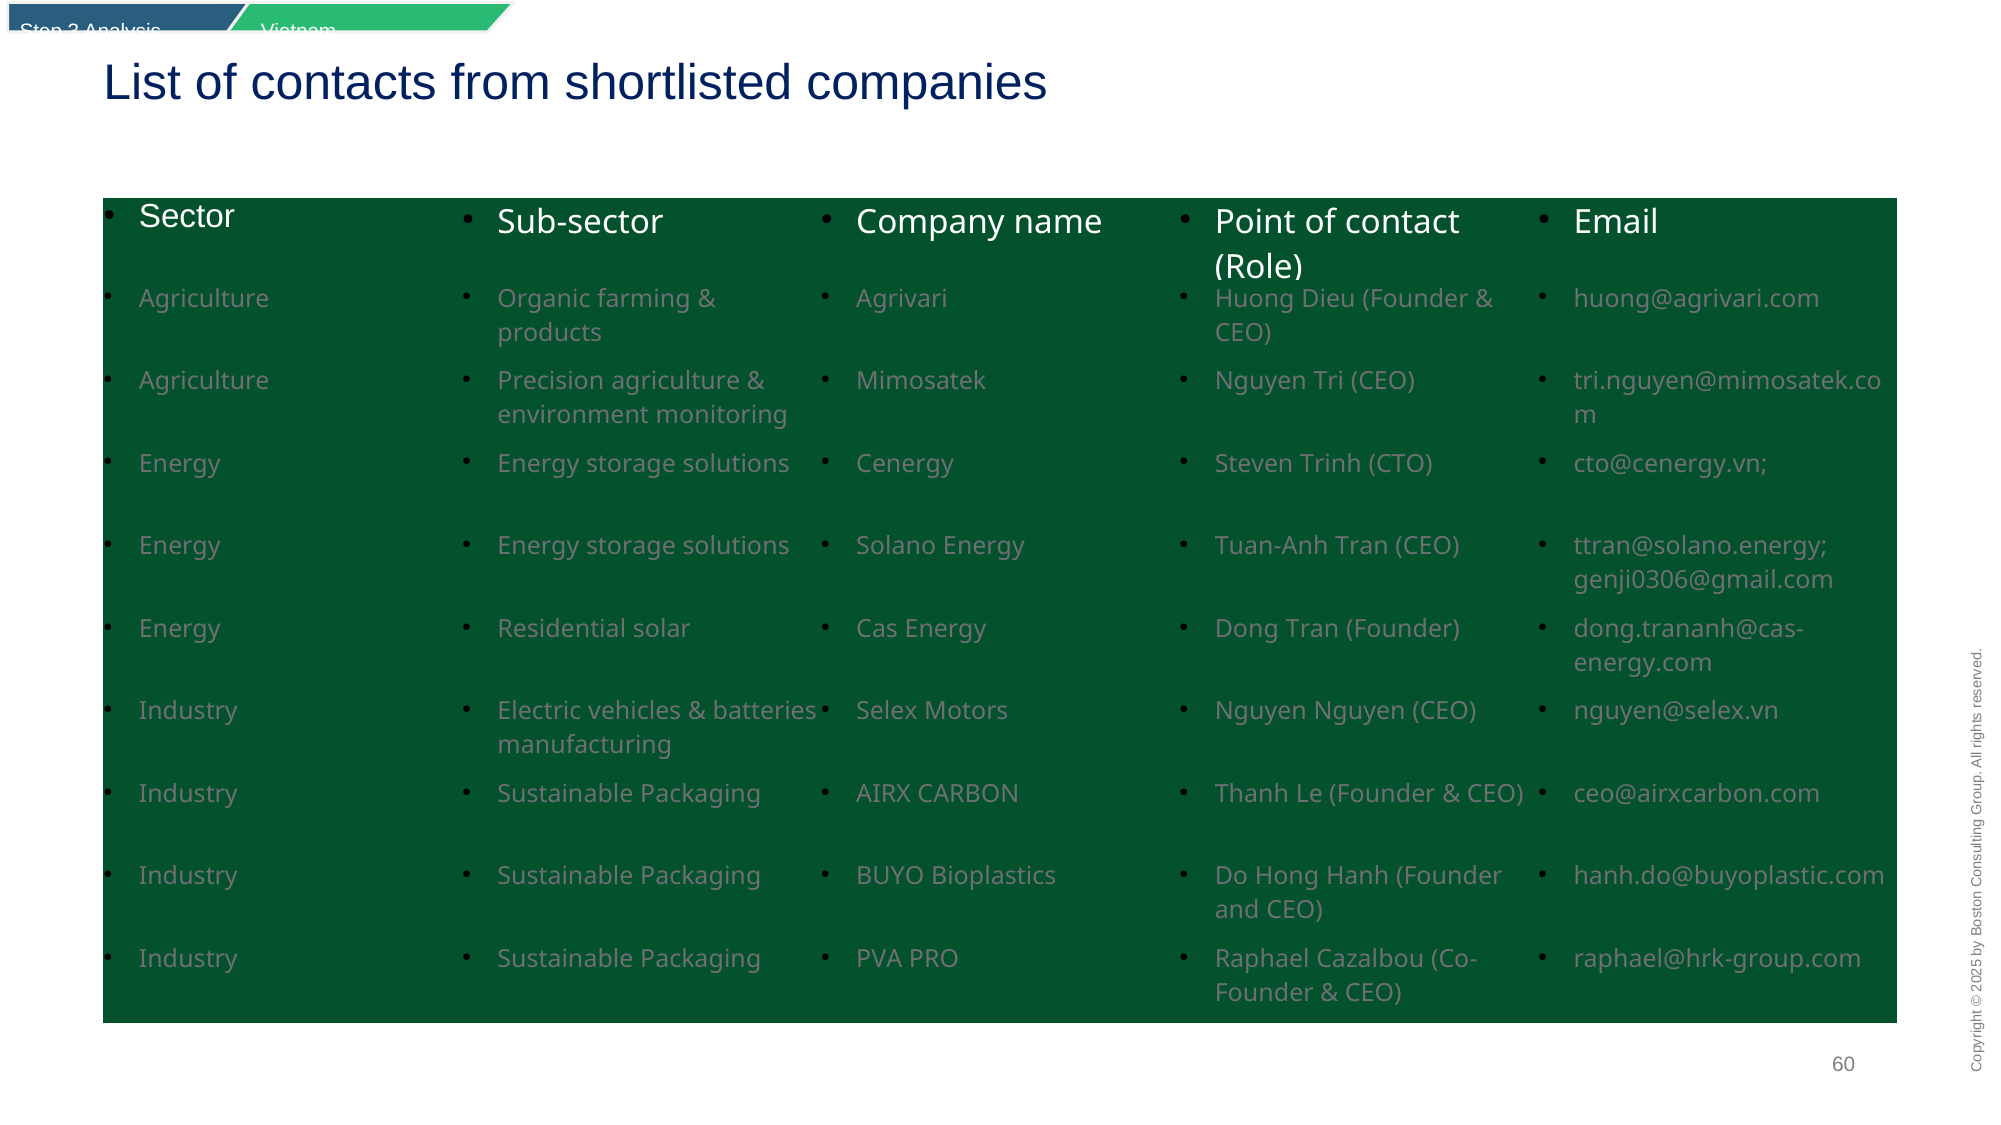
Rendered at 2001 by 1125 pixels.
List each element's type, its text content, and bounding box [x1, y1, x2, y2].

table_cell Industry [103, 693, 462, 775]
table_cell Industry [103, 858, 462, 940]
table_cell Sustainable Packaging [462, 858, 821, 940]
table_cell Energy storage solutions [462, 445, 821, 528]
table_cell Sustainable Packaging [462, 940, 821, 1023]
table_cell tri.nguyen@mimosatek.com [1538, 363, 1897, 445]
table_cell Nguyen Nguyen (CEO) [1179, 693, 1538, 775]
table_cell Huong Dieu (Founder & CEO) [1179, 280, 1538, 363]
table_cell Sustainable Packaging [462, 775, 821, 858]
table_cell Cenergy [821, 445, 1179, 528]
table_cell Dong Tran (Founder) [1179, 610, 1538, 693]
table_cell Steven Trinh (CTO) [1179, 445, 1538, 528]
table_cell Cas Energy [821, 610, 1179, 693]
table_cell dong.trananh@cas-energy.com [1538, 610, 1897, 693]
table_cell Precision agriculture & environment monitoring [462, 363, 821, 445]
table_cell cto@cenergy.vn; [1538, 445, 1897, 528]
table_cell Electric vehicles & batteries manufacturing [462, 693, 821, 775]
table_cell Mimosatek [821, 363, 1179, 445]
table_cell huong@agrivari.com [1538, 280, 1897, 363]
table_cell Energy [103, 528, 462, 610]
table_cell Raphael Cazalbou (Co-Founder & CEO) [1179, 940, 1538, 1023]
table_cell Energy [103, 445, 462, 528]
title List of contacts from shortlisted companies [103, 55, 1897, 111]
table_cell ttran@solano.energy; genji0306@gmail.com [1538, 528, 1897, 610]
table_header Sub-sector [462, 198, 821, 280]
table_cell Nguyen Tri (CEO) [1179, 363, 1538, 445]
table_cell PVA PRO [821, 940, 1179, 1023]
table_cell Tuan-Anh Tran (CEO) [1179, 528, 1538, 610]
table_cell raphael@hrk-group.com [1538, 940, 1897, 1023]
table_header Email [1538, 198, 1897, 280]
table_cell Selex Motors [821, 693, 1179, 775]
table_cell AIRX CARBON [821, 775, 1179, 858]
table_cell Residential solar [462, 610, 821, 693]
table_cell Agriculture [103, 363, 462, 445]
table_cell ceo@airxcarbon.com [1538, 775, 1897, 858]
table_header Sector [103, 198, 462, 280]
table_cell Thanh Le (Founder & CEO) [1179, 775, 1538, 858]
table_cell Solano Energy [821, 528, 1179, 610]
text_box Vietnam [228, 2, 515, 33]
table_header Point of contact (Role) [1179, 198, 1538, 280]
table_cell Energy storage solutions [462, 528, 821, 610]
table_cell nguyen@selex.vn [1538, 693, 1897, 775]
table_cell Agrivari [821, 280, 1179, 363]
table_header Company name [821, 198, 1179, 280]
text_box Step 3 Analysis [7, 2, 249, 33]
table_cell Energy [103, 610, 462, 693]
table_cell Do Hong Hanh (Founder and CEO) [1179, 858, 1538, 940]
table_cell BUYO Bioplastics [821, 858, 1179, 940]
table_cell Industry [103, 775, 462, 858]
table_cell hanh.do@buyoplastic.com [1538, 858, 1897, 940]
table_cell Agriculture [103, 280, 462, 363]
table_cell Industry [103, 940, 462, 1023]
table_cell Organic farming & products [462, 280, 821, 363]
